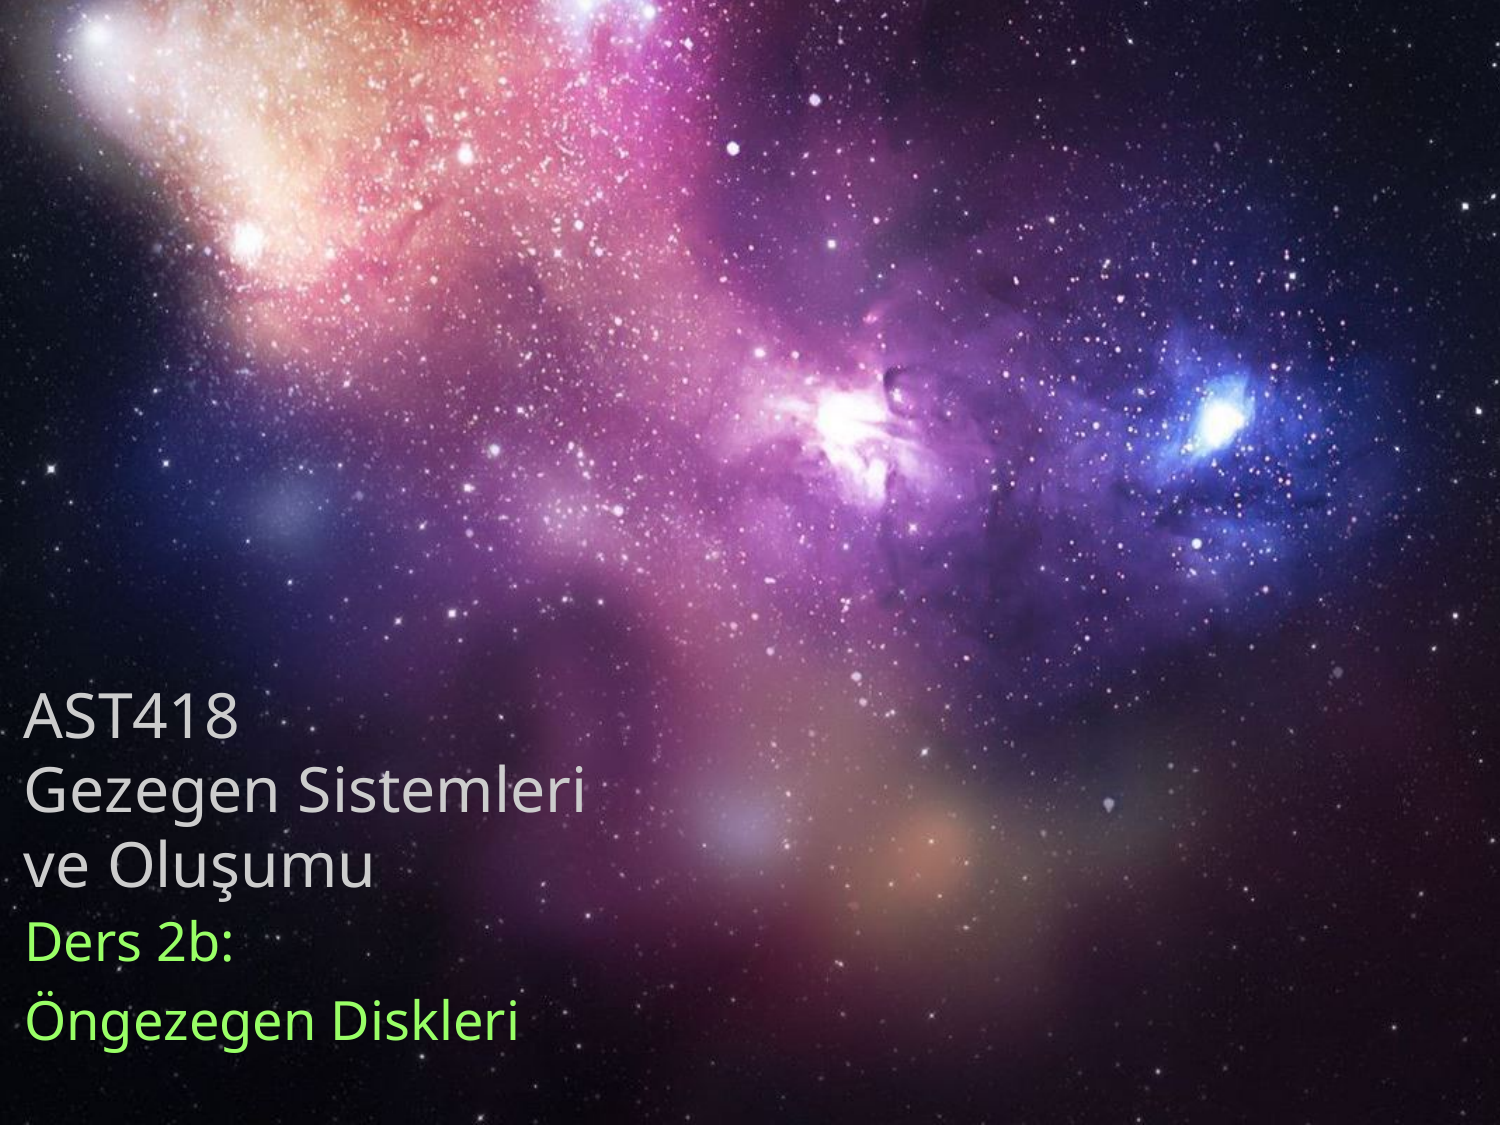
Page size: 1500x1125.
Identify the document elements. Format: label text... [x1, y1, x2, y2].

title AST418 Gezegen Sistemleri ve Oluşumu [9, 675, 931, 901]
picture [0, 0, 1500, 1125]
text_box Ders 2b: Öngezegen Diskleri [9, 899, 736, 1111]
